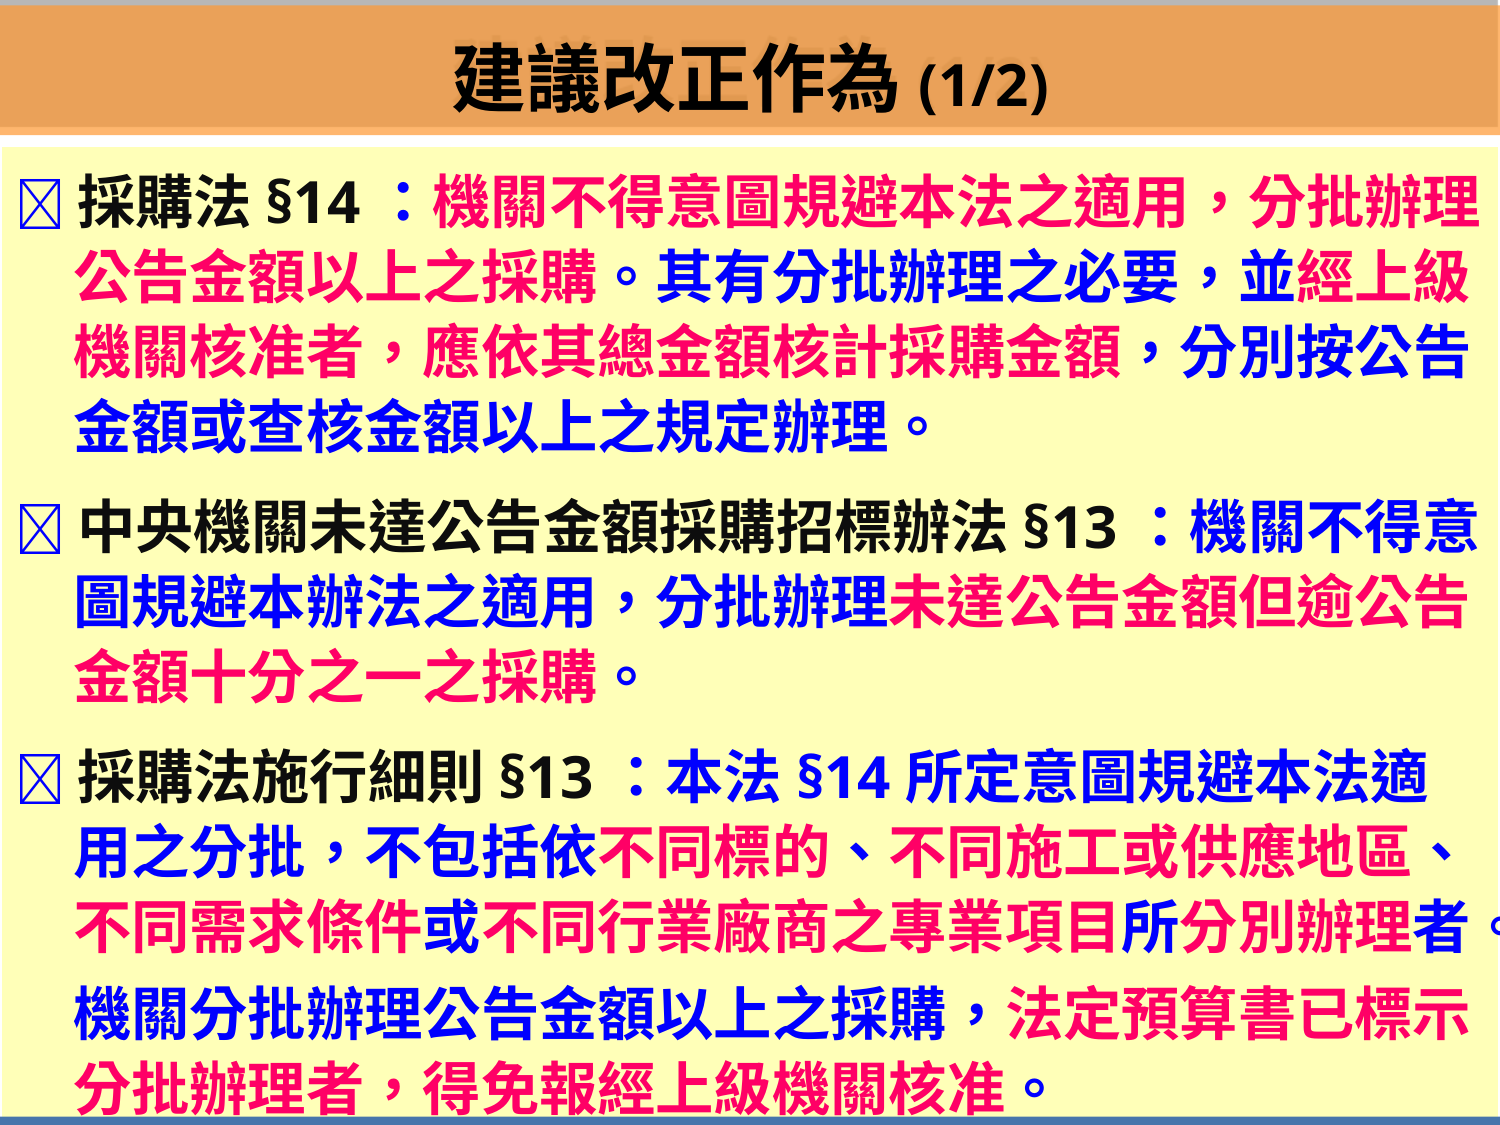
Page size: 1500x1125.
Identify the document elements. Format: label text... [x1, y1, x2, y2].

text_box [0, 1116, 1500, 1125]
text_box 建議改正作為(1/2) [0, 5, 1500, 136]
text_box 採購法§14：機關不得意圖規避本法之適用，分批辦理公告金額以上之採購。其有分批辦理之必要，並經上級機關核准者，應依其總金額核計採購金額，分別按公告金額或查核金額以上之規定辦理。 中央機關未達公告金額採購招標辦法§13：機關不得意圖規避本辦法之適用，分批辦理未達公告金額但逾公告金額十分之一之採購。 採購法施行細則§13：本法§14所定意圖規避本法適用之分批，不包括依不同標的、不同施工或供應地區、不同需求條件或不同行業廠商之專業項目所分別辦理者。 機關分批辦理公告金額以上之採購，法定預算書已標示分批辦理者，得免報經上級機關核准。 [0, 144, 1500, 1116]
